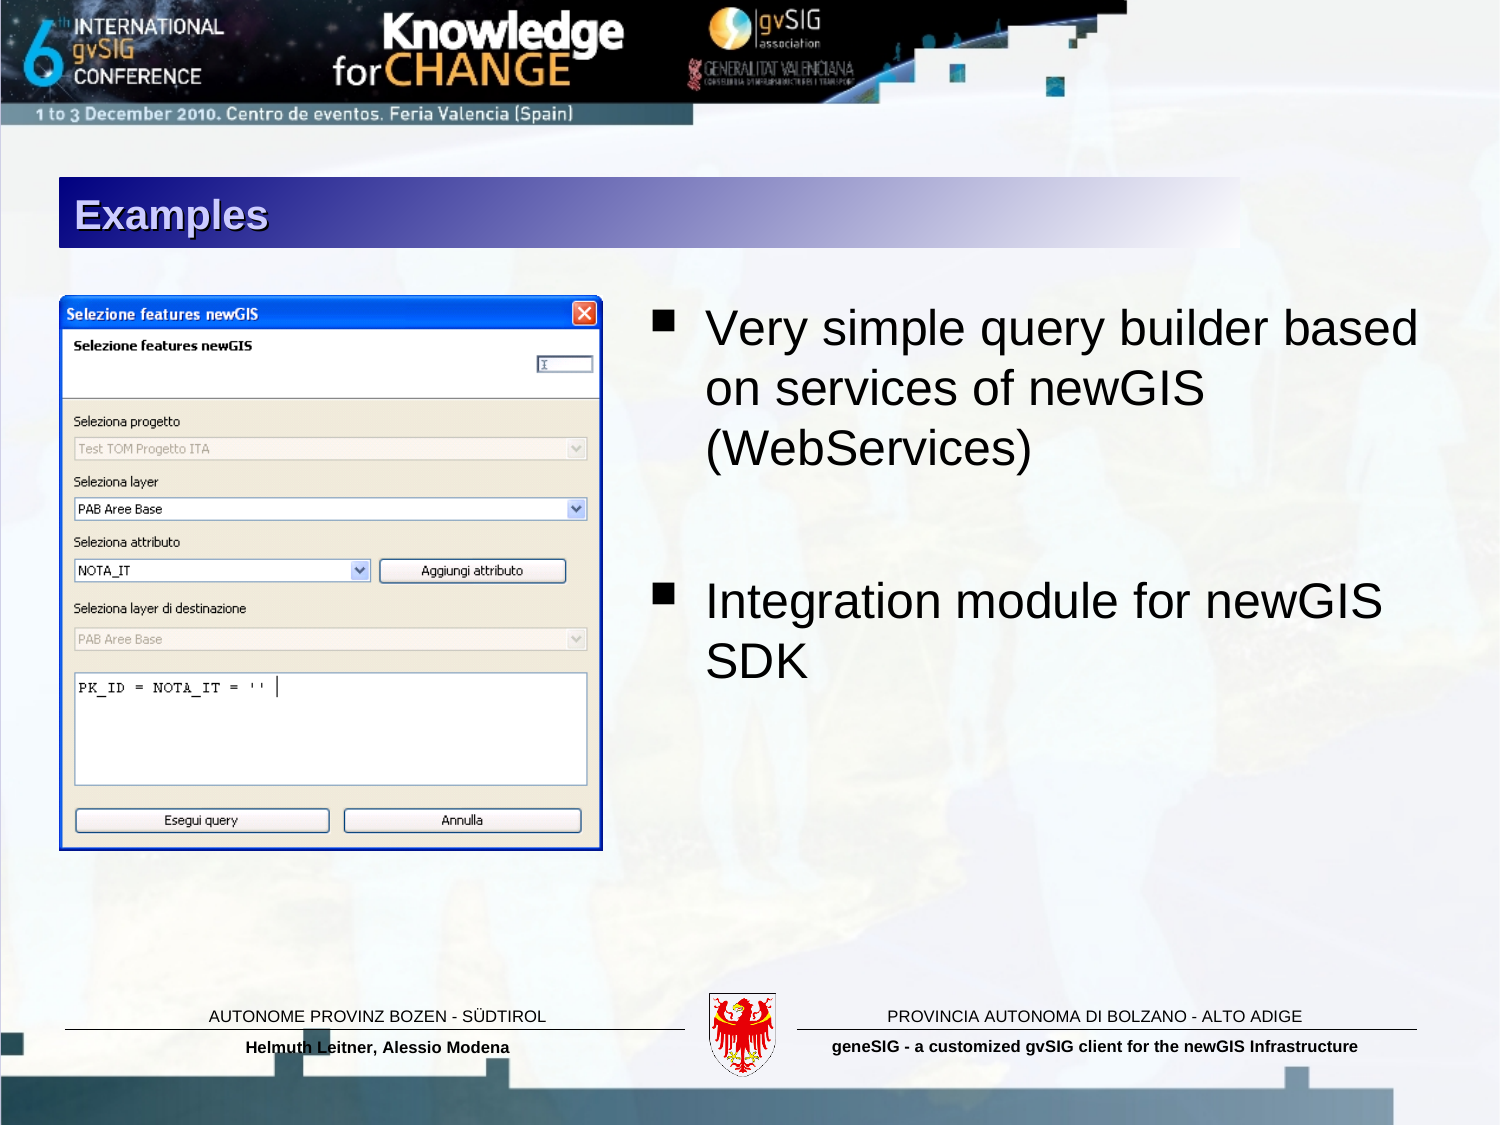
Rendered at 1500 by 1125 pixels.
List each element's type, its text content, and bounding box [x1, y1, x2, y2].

picture [0, 0, 1500, 1125]
text_box Examples [59, 177, 1241, 248]
list Very simple query builder based on services of newGIS (WebServices) Integration module for newGIS SDK [649, 295, 1477, 1004]
